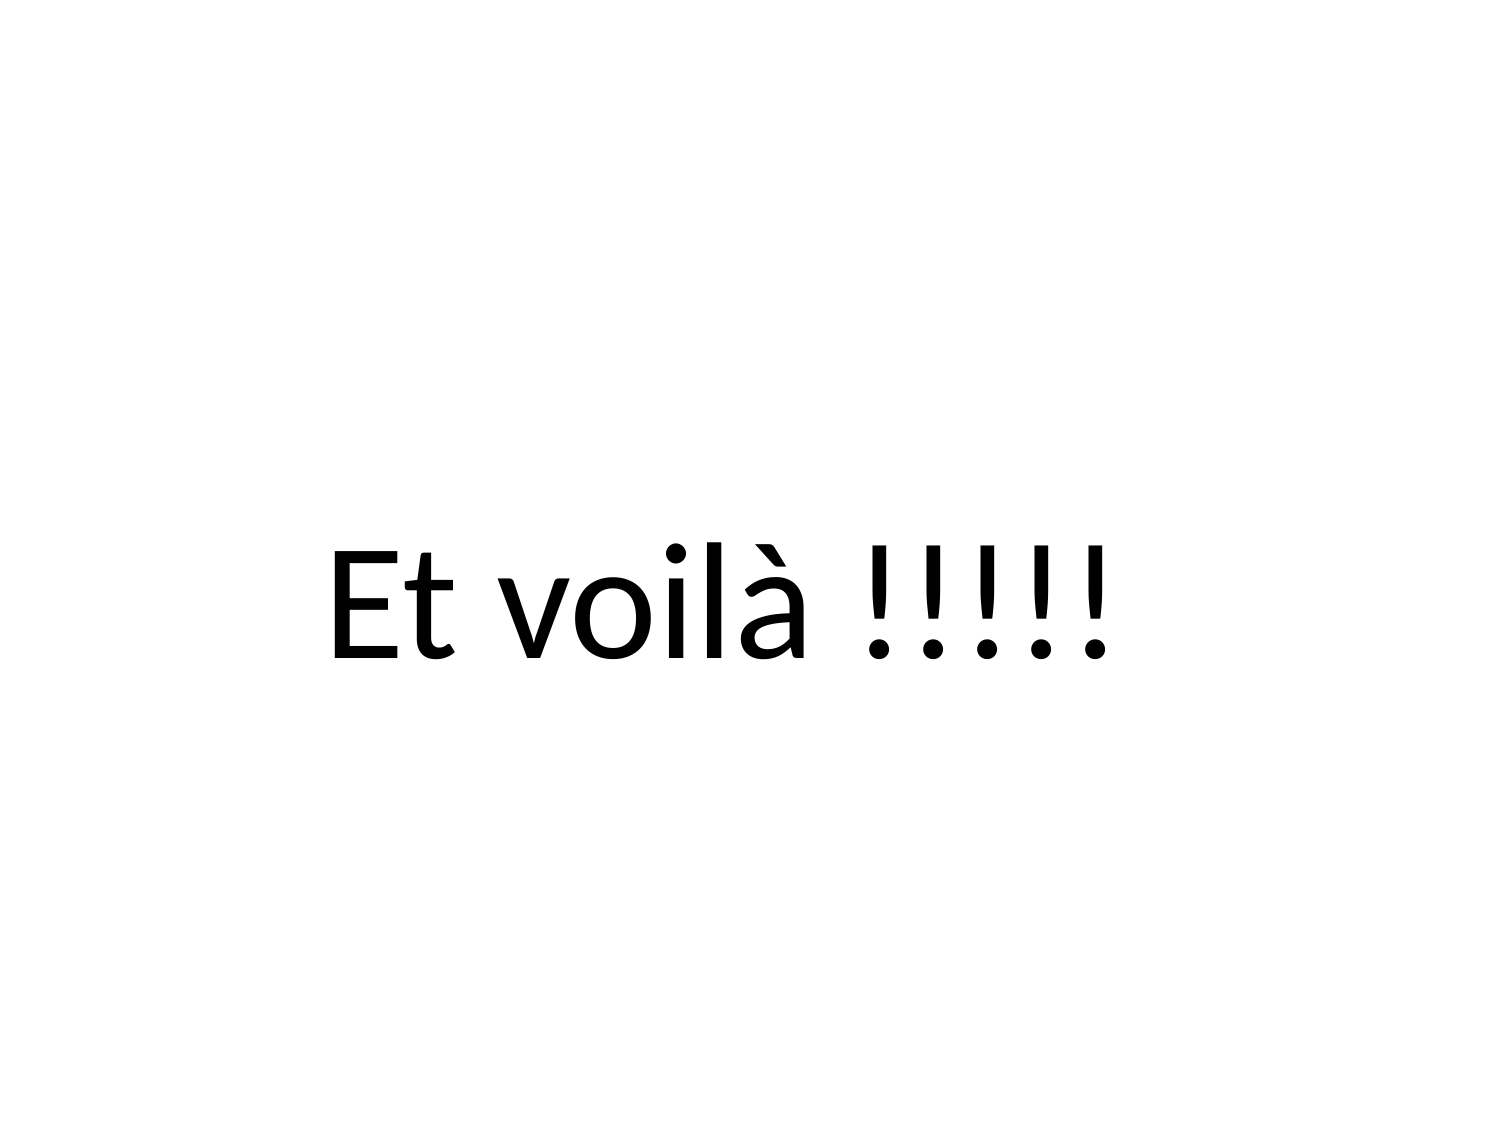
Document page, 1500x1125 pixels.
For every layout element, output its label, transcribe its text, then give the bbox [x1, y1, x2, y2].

subtitle Et voilà !!!!! [67, 265, 1418, 918]
